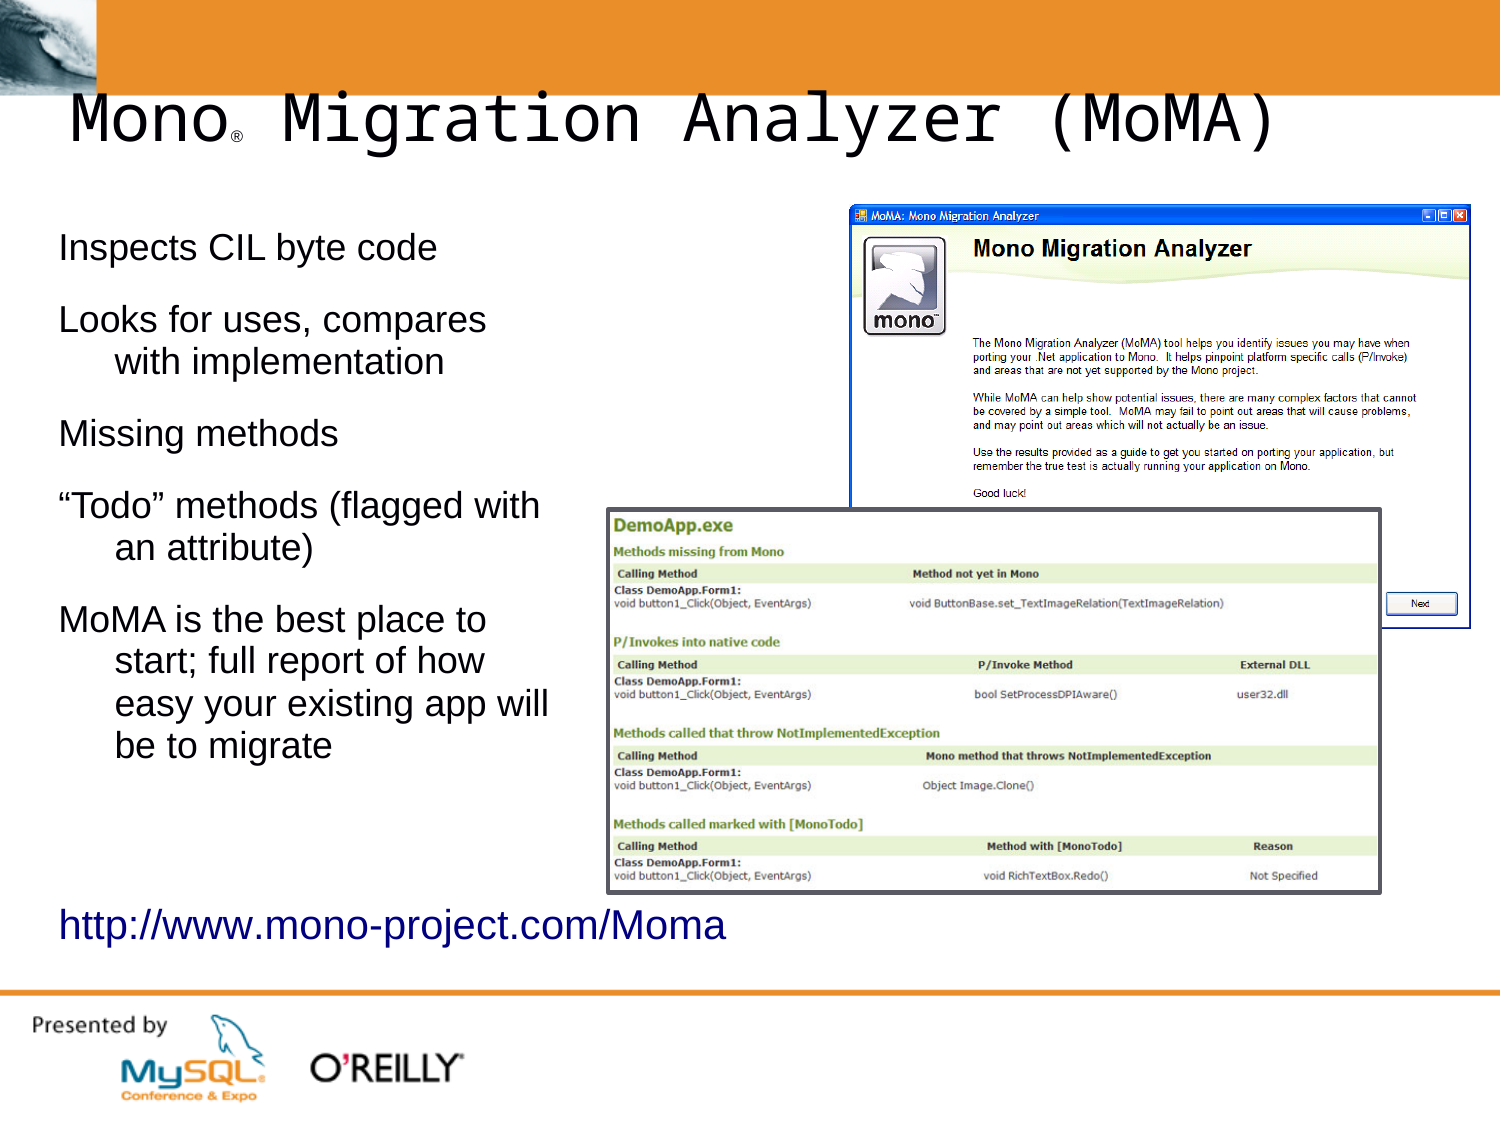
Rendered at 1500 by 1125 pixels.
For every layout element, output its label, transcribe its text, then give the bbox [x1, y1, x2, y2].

title Mono® Migration Analyzer (MoMA) [70, 0, 1417, 232]
picture [0, 0, 1500, 1125]
list Inspects CIL byte code Looks for uses, compares with implementation Missing methods “Todo” methods (flagged with an attribute) MoMA is the best place to start; full report of how easy your existing app will be to migrate [51, 226, 557, 769]
text_box http://www.mono-project.com/Moma [58, 902, 767, 950]
